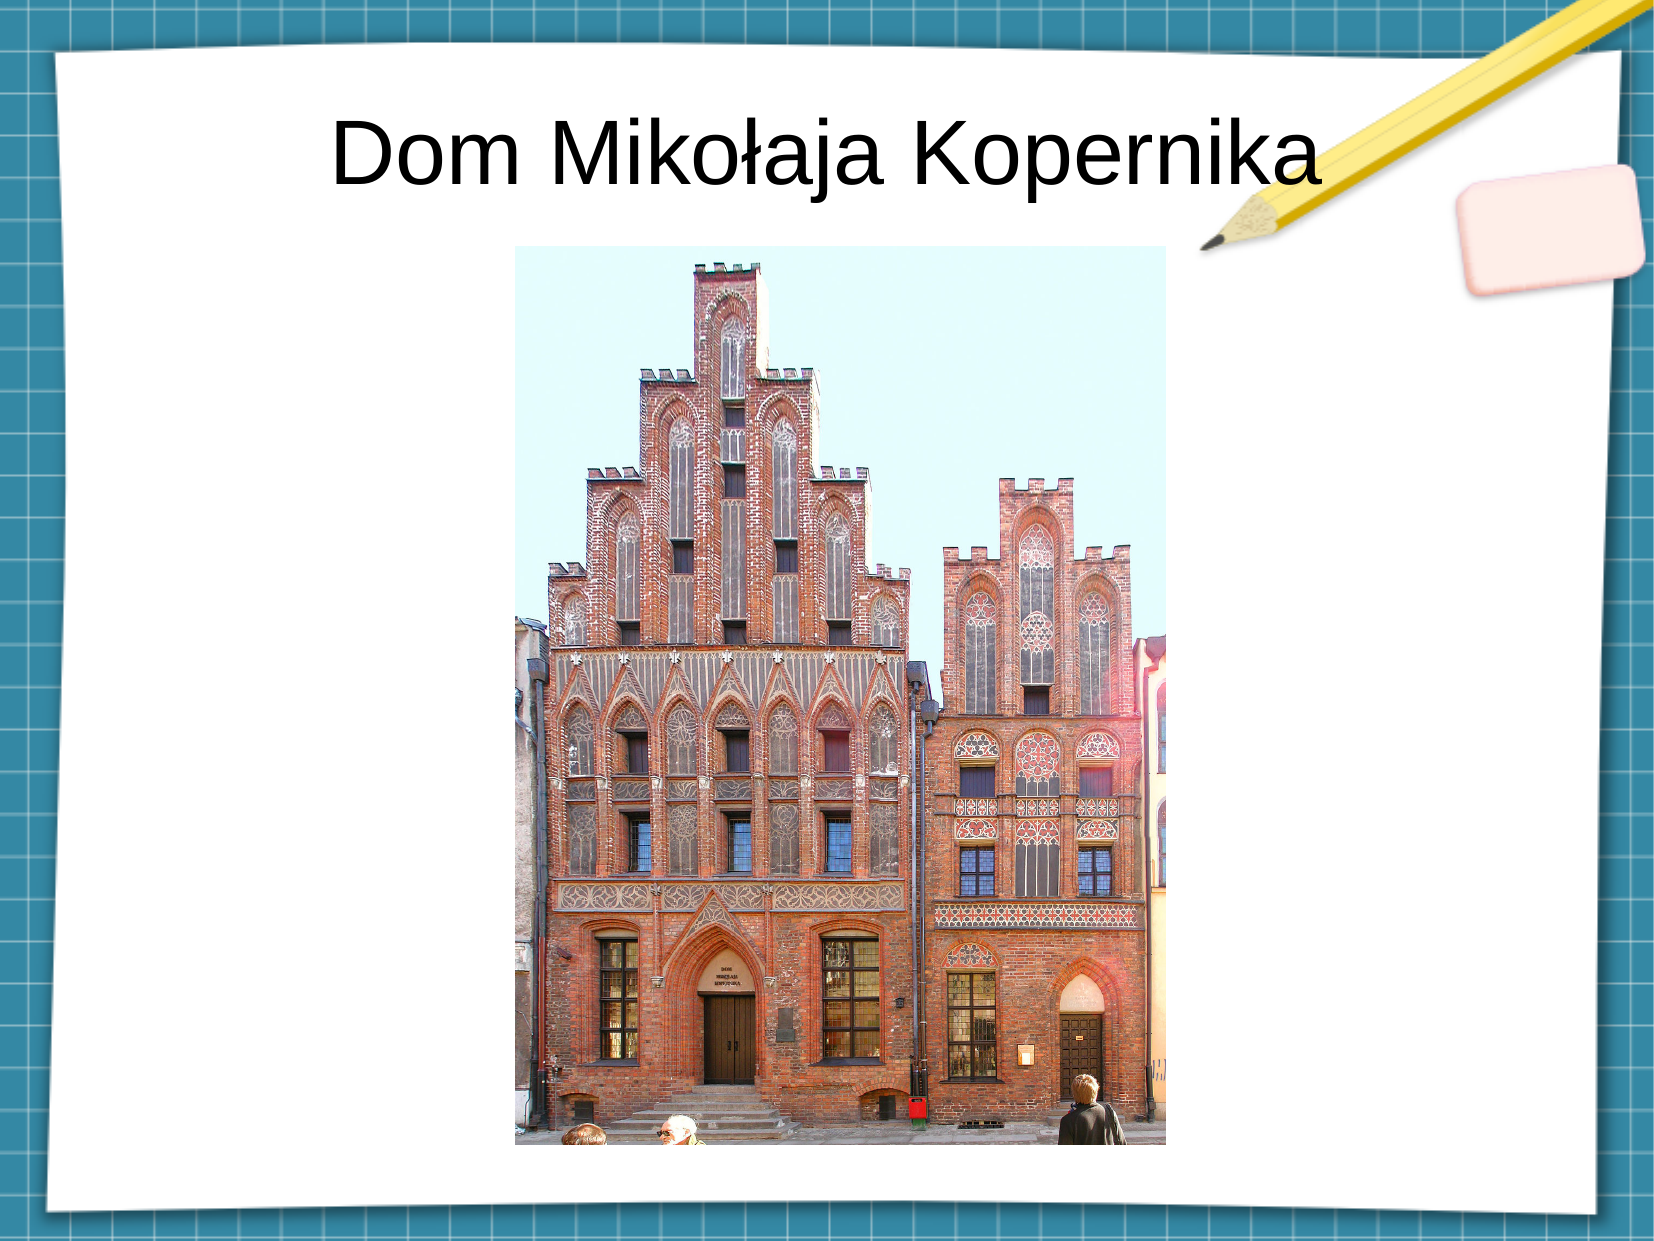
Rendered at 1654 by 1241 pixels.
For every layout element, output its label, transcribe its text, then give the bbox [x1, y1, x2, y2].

title Dom Mikołaja Kopernika [82, 49, 1571, 257]
picture [0, 0, 1654, 1241]
